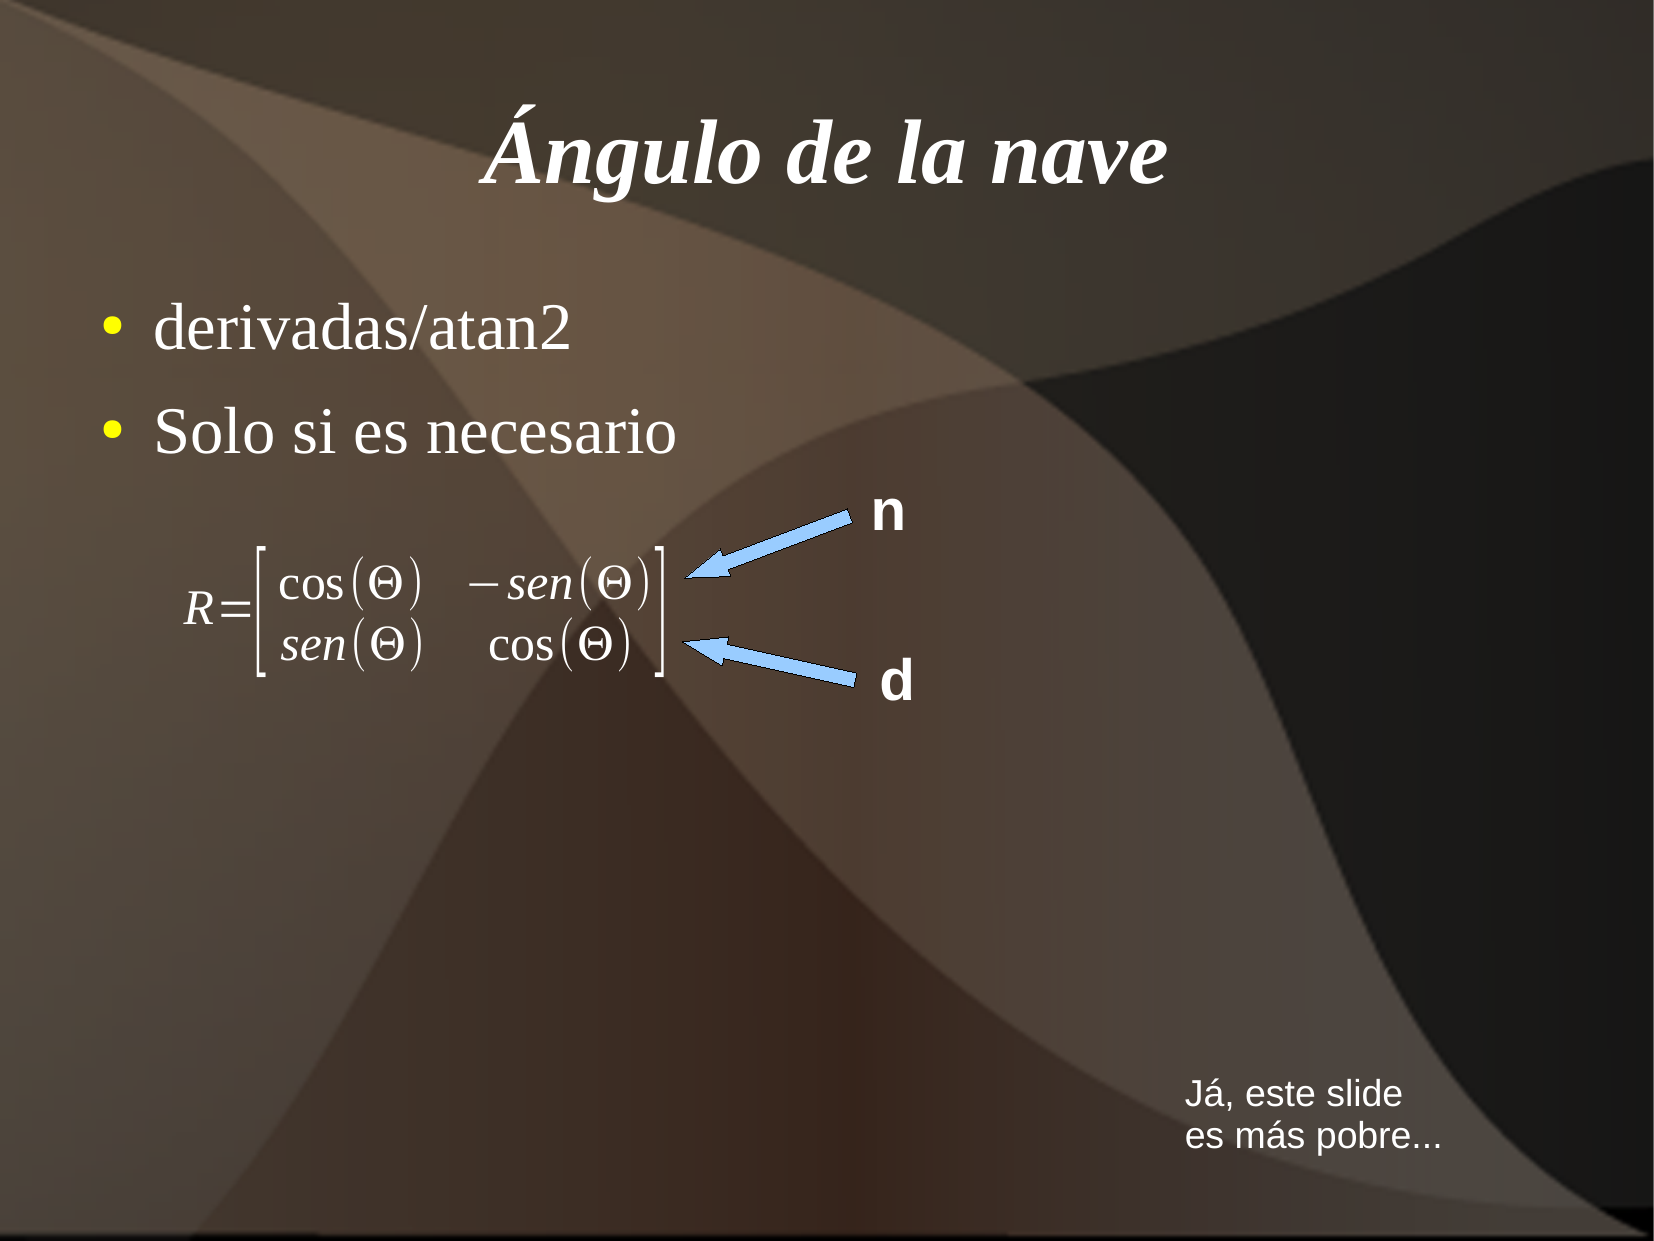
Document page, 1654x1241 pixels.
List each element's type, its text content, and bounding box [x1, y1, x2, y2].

list derivadas/atan2 Solo si es necesario [82, 290, 1571, 1109]
picture [0, 0, 1654, 1241]
text_box Já, este slide es más pobre... [1092, 1065, 1536, 1165]
text_box d [749, 640, 1045, 723]
text_box [684, 521, 814, 579]
text_box [682, 636, 749, 666]
title Ángulo de la nave [82, 49, 1571, 257]
chart [174, 543, 680, 680]
text_box n [814, 470, 963, 552]
